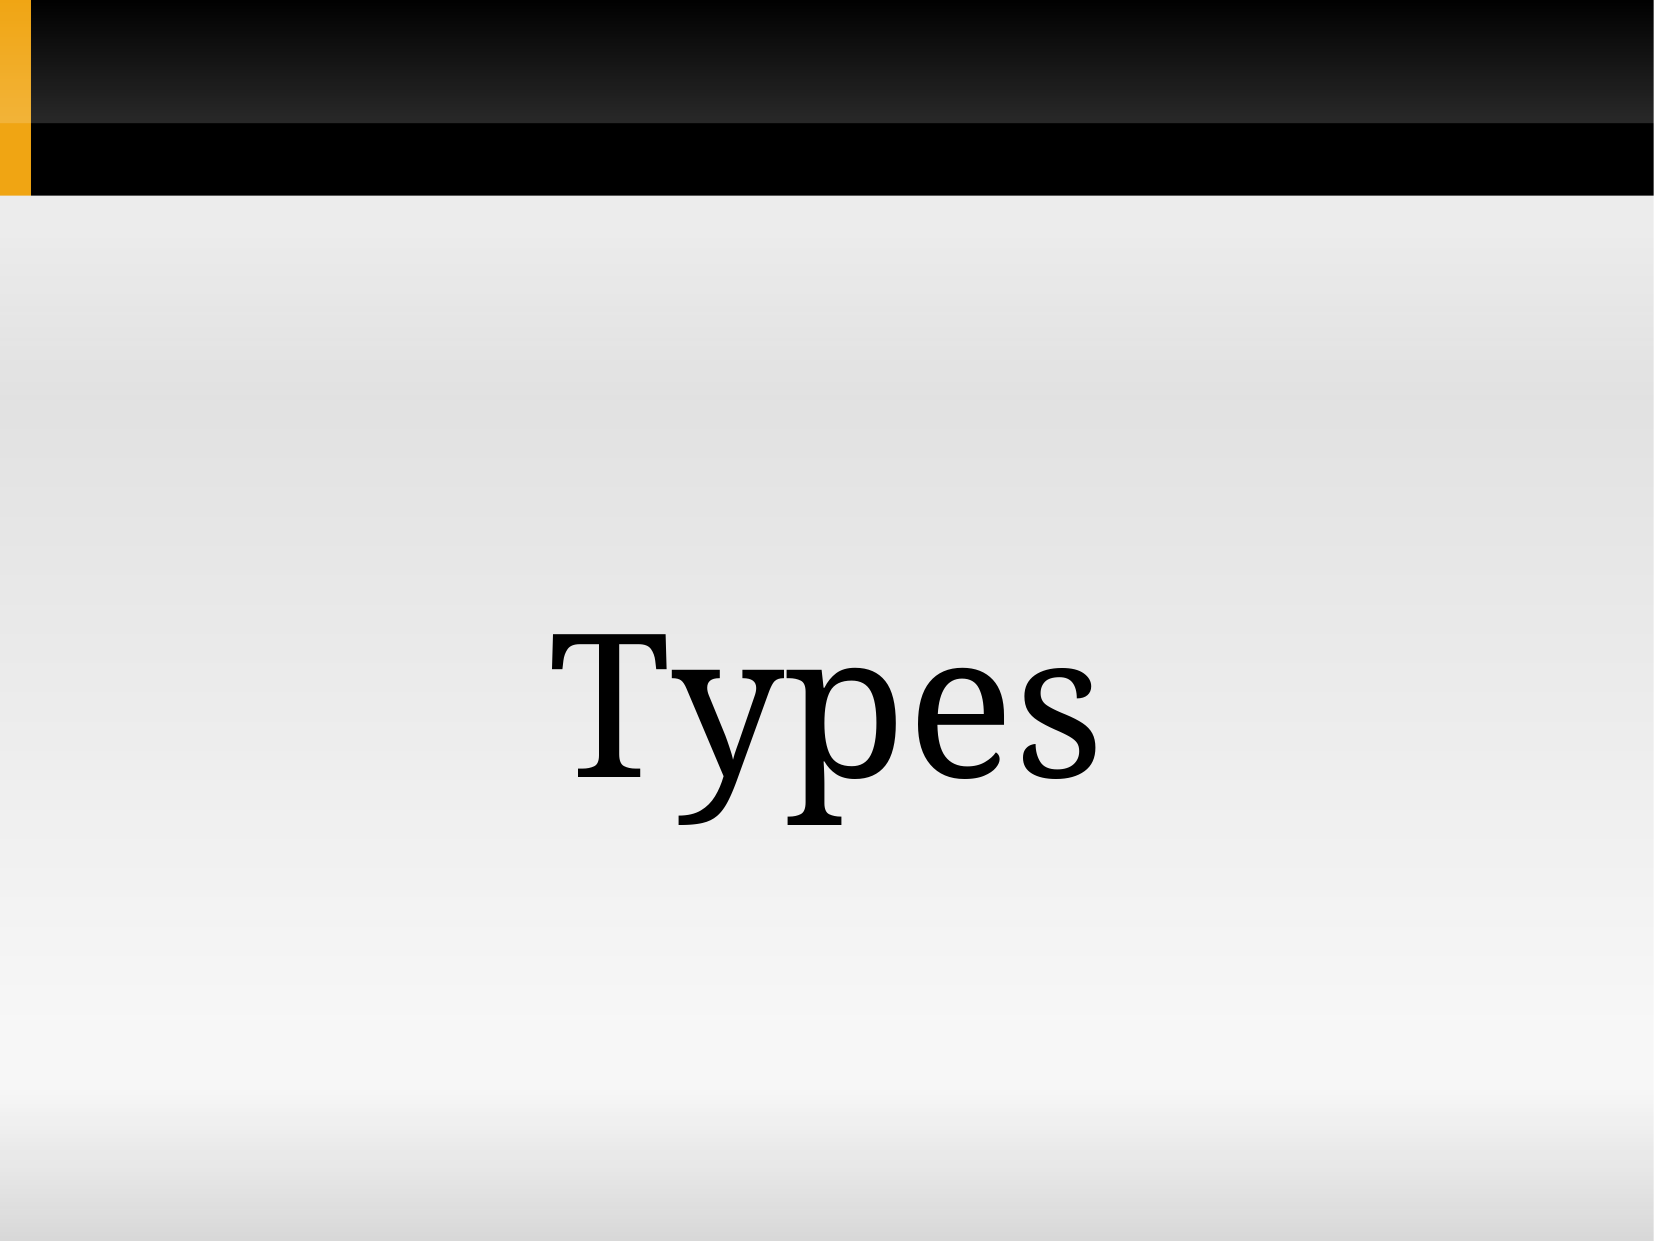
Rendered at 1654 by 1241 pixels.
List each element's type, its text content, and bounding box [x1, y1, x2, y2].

subtitle Types [82, 297, 1571, 1102]
picture [0, 0, 1654, 1241]
